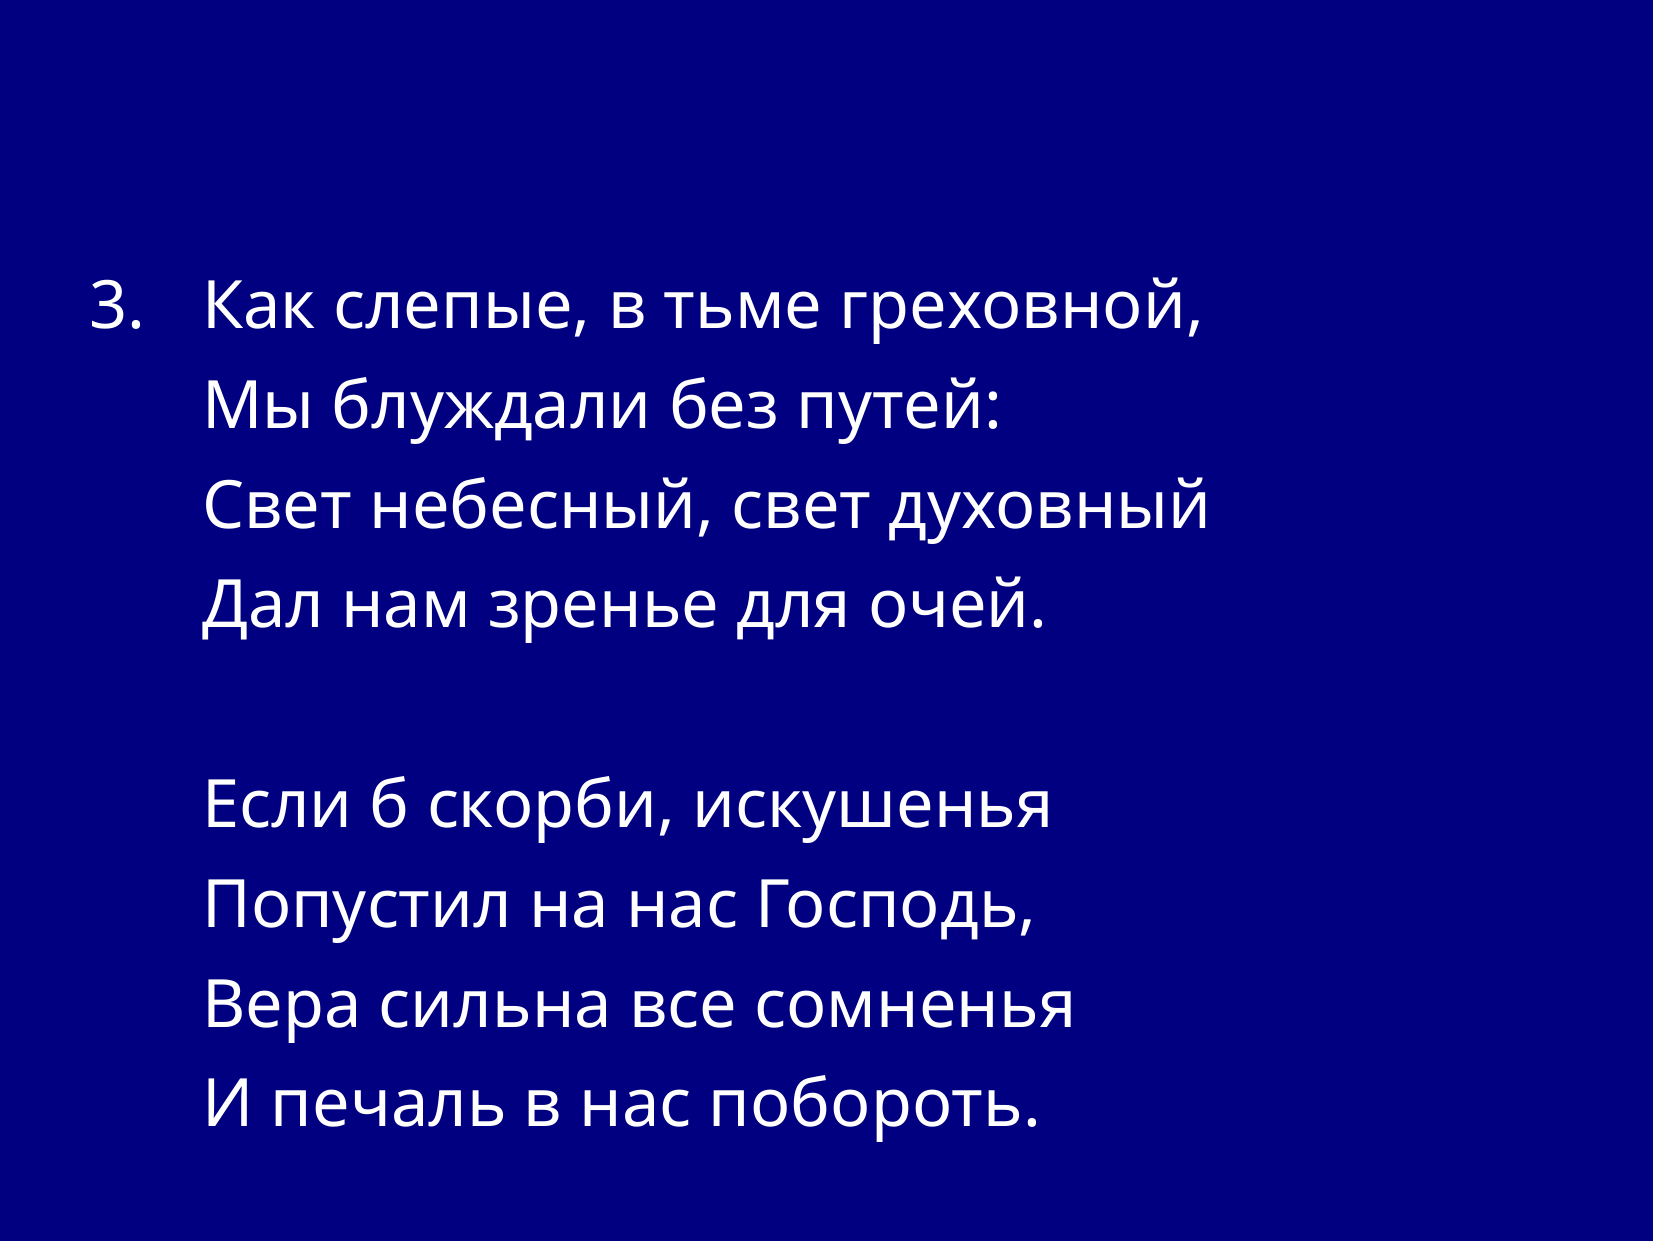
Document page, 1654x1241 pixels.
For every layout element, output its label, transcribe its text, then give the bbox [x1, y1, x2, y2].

text_box 3. Как слепые, в тьме греховной, Мы блуждали без путей: Свет небесный, свет духовный Дал нам зренье для очей. Если б скорби, искушенья Попустил на нас Господь, Вера сильна все сомненья И печаль в нас побороть. [75, 150, 1576, 1163]
